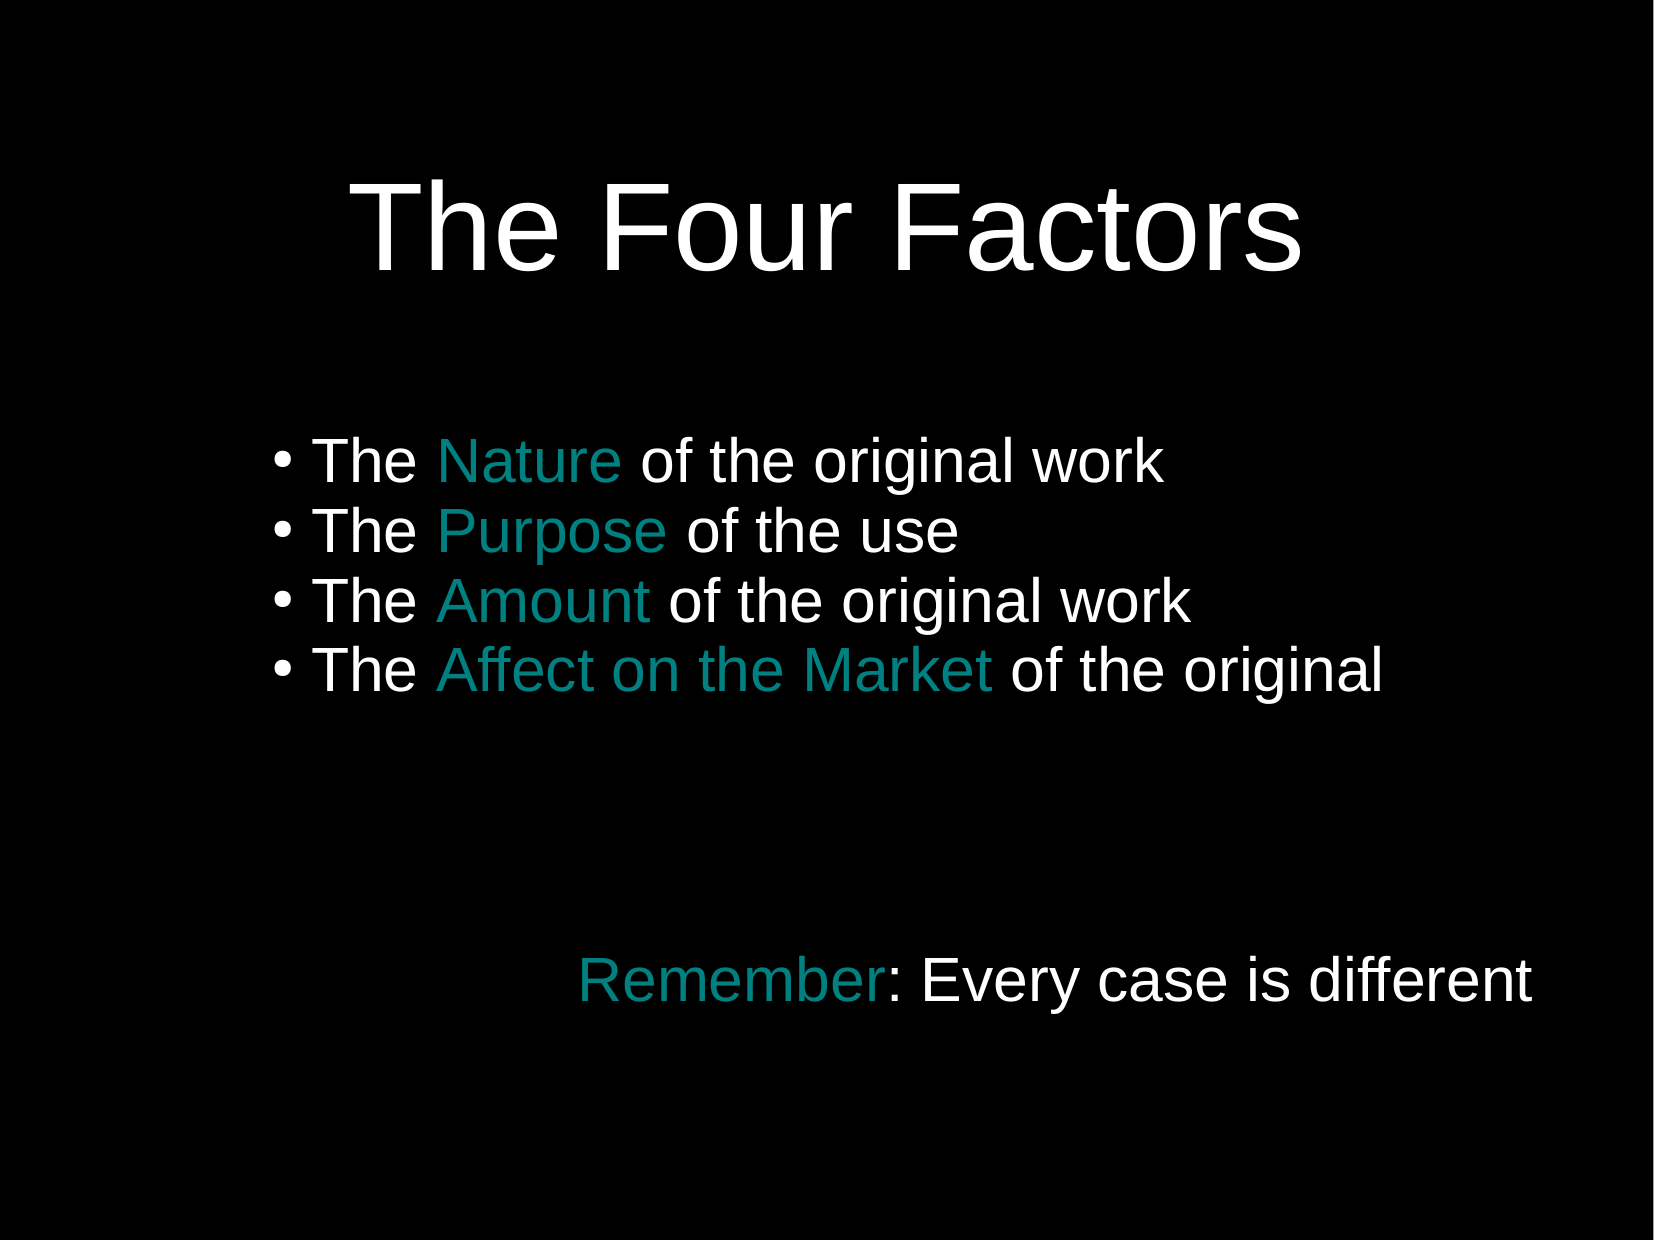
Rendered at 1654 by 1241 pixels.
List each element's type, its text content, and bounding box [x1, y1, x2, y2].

text_box The Four Factors [332, 150, 1321, 305]
text_box The Nature of the original work The Purpose of the use The Amount of the original work The Affect on the Market of the original [256, 418, 1396, 712]
text_box Remember: Every case is different [562, 937, 1549, 1022]
